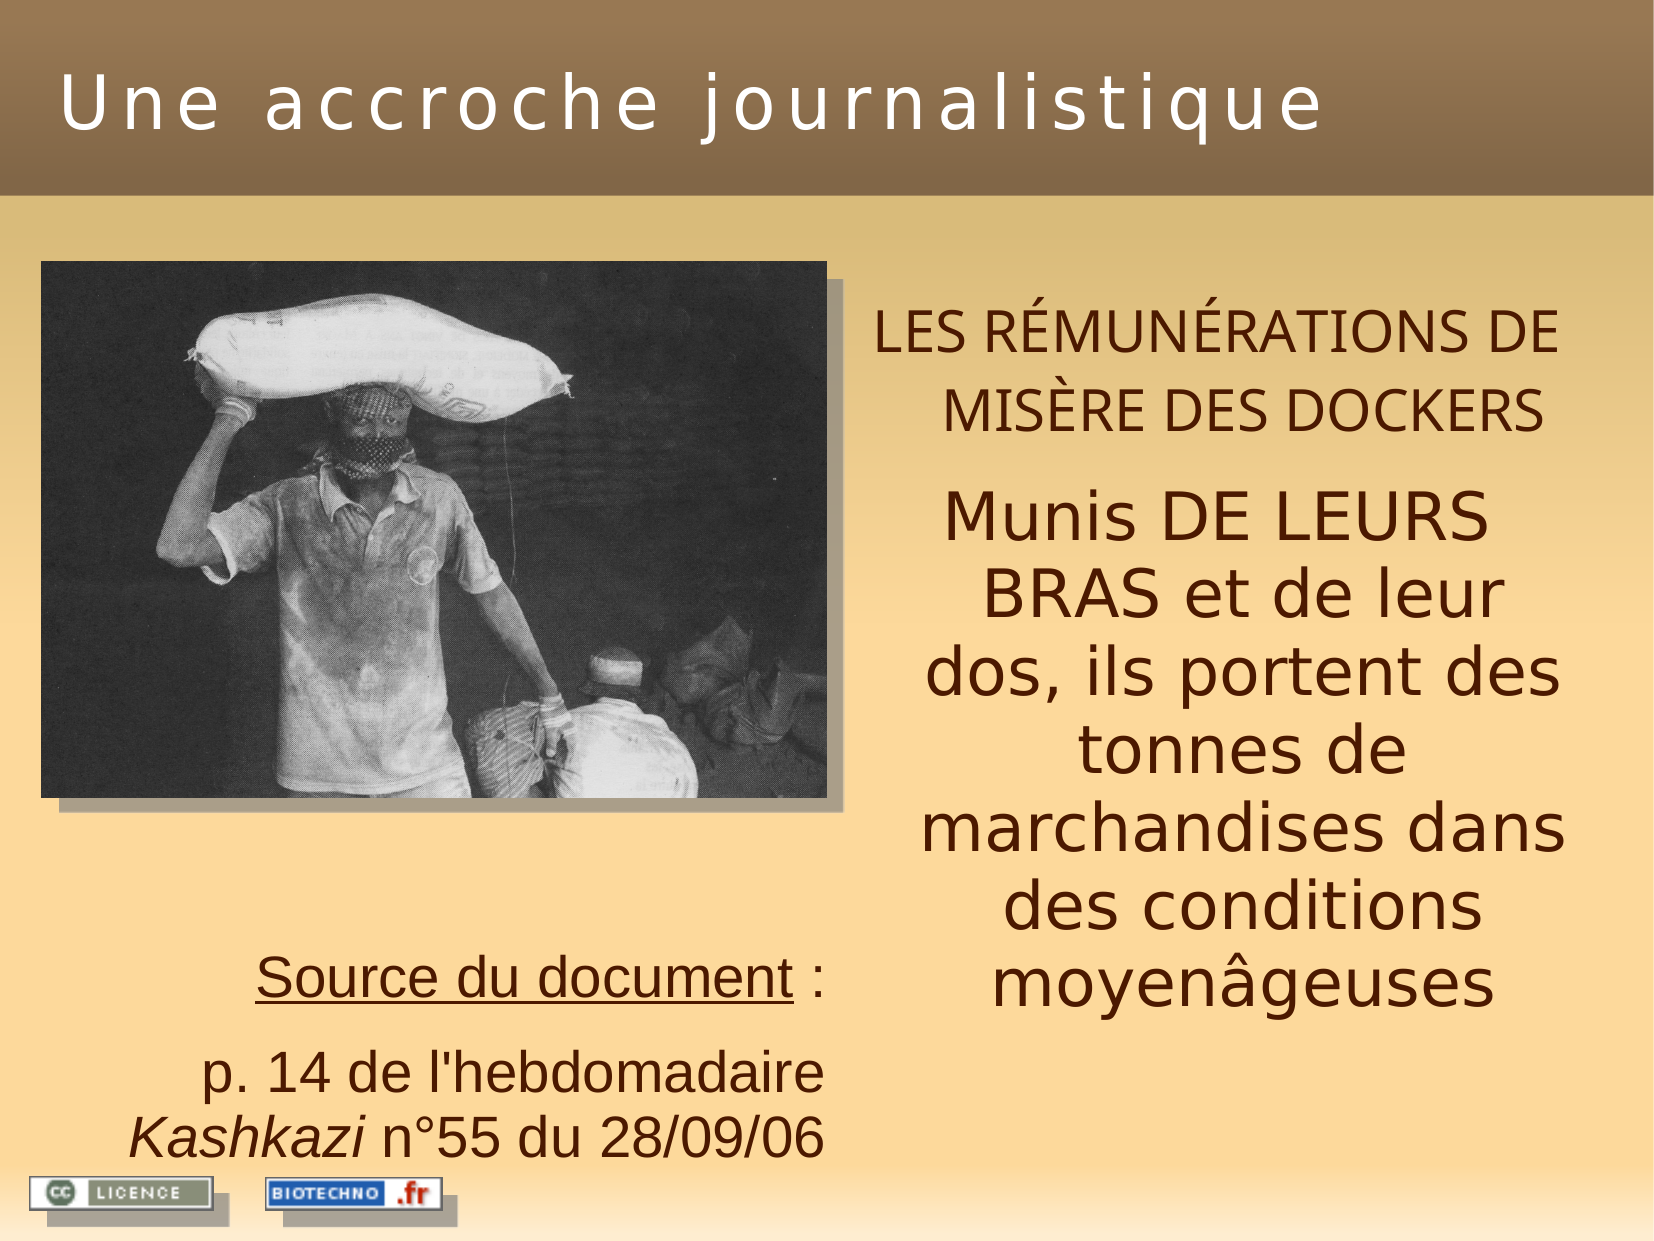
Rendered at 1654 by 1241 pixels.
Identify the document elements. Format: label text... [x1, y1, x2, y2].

list LES RÉMUNÉRATIONS DE MISÈRE DES DOCKERS Munis DE LEURS BRAS et de leur dos, ils portent des tonnes de marchandises dans des conditions moyenâgeuses [845, 290, 1572, 1193]
text_box Source du document : p. 14 de l'hebdomadaire Kashkazi n°55 du 28/09/06 [0, 944, 827, 1241]
picture [0, 0, 1654, 1241]
title Une accroche journalistique [59, 29, 1595, 178]
picture [265, 1177, 443, 1211]
picture [29, 1176, 214, 1211]
